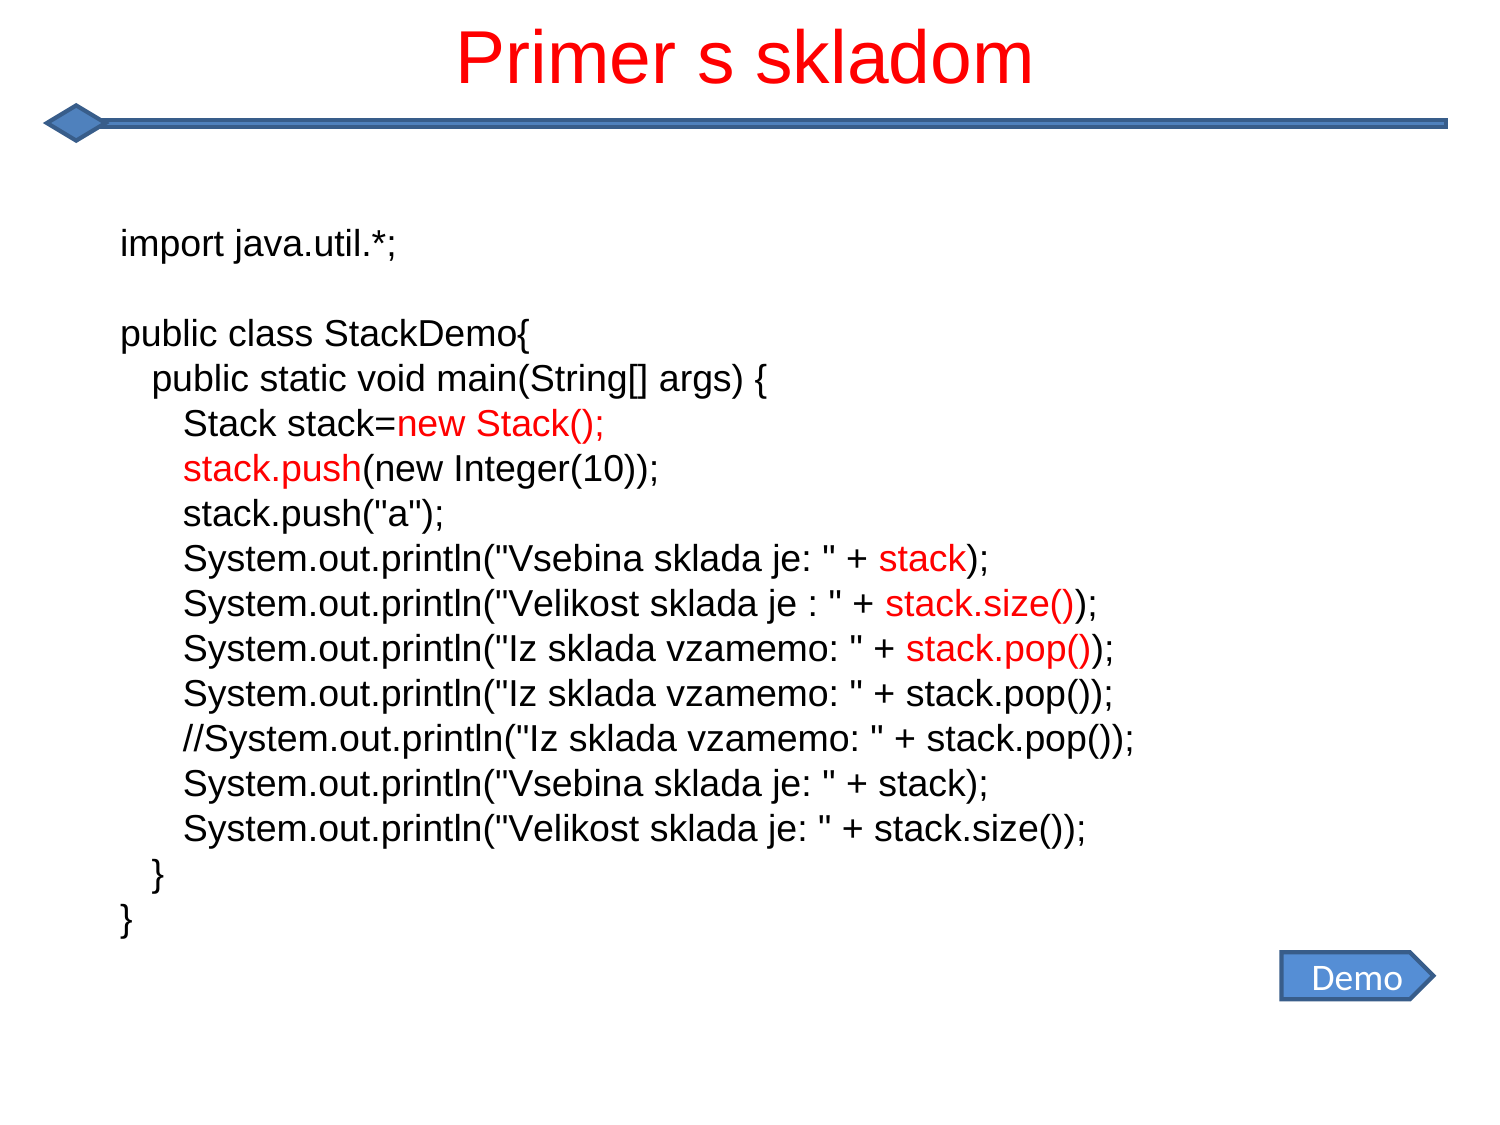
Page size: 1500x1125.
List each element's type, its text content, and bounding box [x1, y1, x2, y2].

text_box Demo [1281, 952, 1434, 1000]
title Primer s skladom [70, 0, 1421, 108]
text_box import java.util.*; public class StackDemo{ public static void main(String[] args) { Stack stack=new Stack(); stack.push(new Integer(10)); stack.push("a"); System.out.println("Vsebina sklada je: " + stack); System.out.println("Velikost sklada je : " + stack.size()); System.out.println("Iz sklada vzamemo: " + stack.pop()); System.out.println("Iz sklada vzamemo: " + stack.pop()); //System.out.println("Iz sklada vzamemo: " + stack.pop()); System.out.println("Vsebina sklada je: " + stack); System.out.println("Velikost sklada je: " + stack.size()); } } [105, 210, 1407, 992]
